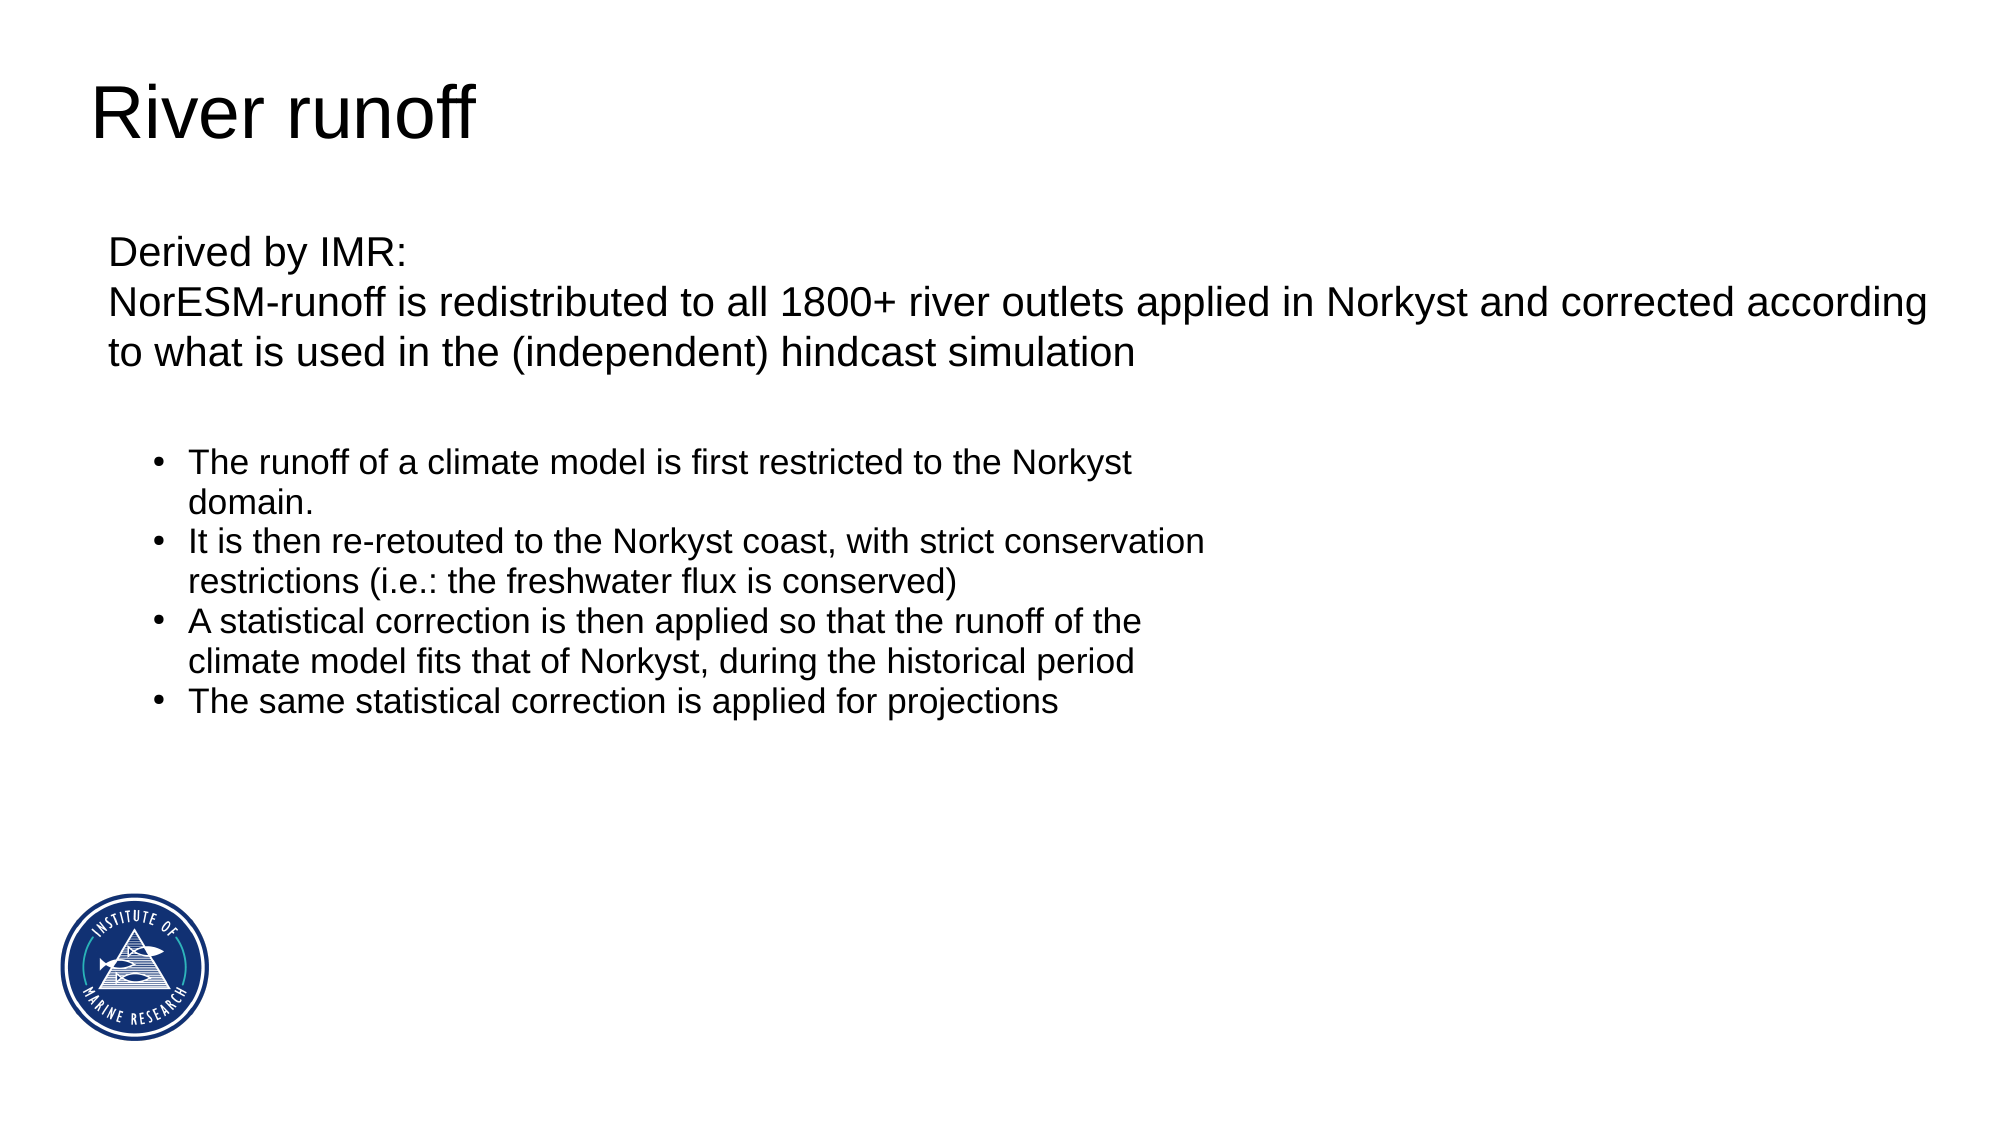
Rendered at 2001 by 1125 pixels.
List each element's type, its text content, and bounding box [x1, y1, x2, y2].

picture [58, 891, 211, 1043]
text_box The runoff of a climate model is first restricted to the Norkyst domain. It is then re-retouted to the Norkyst coast, with strict conservation restrictions (i.e.: the freshwater flux is conserved) A statistical correction is then applied so that the runoff of the climate model fits that of Norkyst, during the historical period The same statistical correction is applied for projections [137, 434, 1270, 768]
text_box River runoff [75, 56, 1827, 162]
text_box Derived by IMR: NorESM-runoff is redistributed to all 1800+ river outlets applied in Norkyst and corrected according to what is used in the (independent) hindcast simulation [93, 217, 1968, 383]
